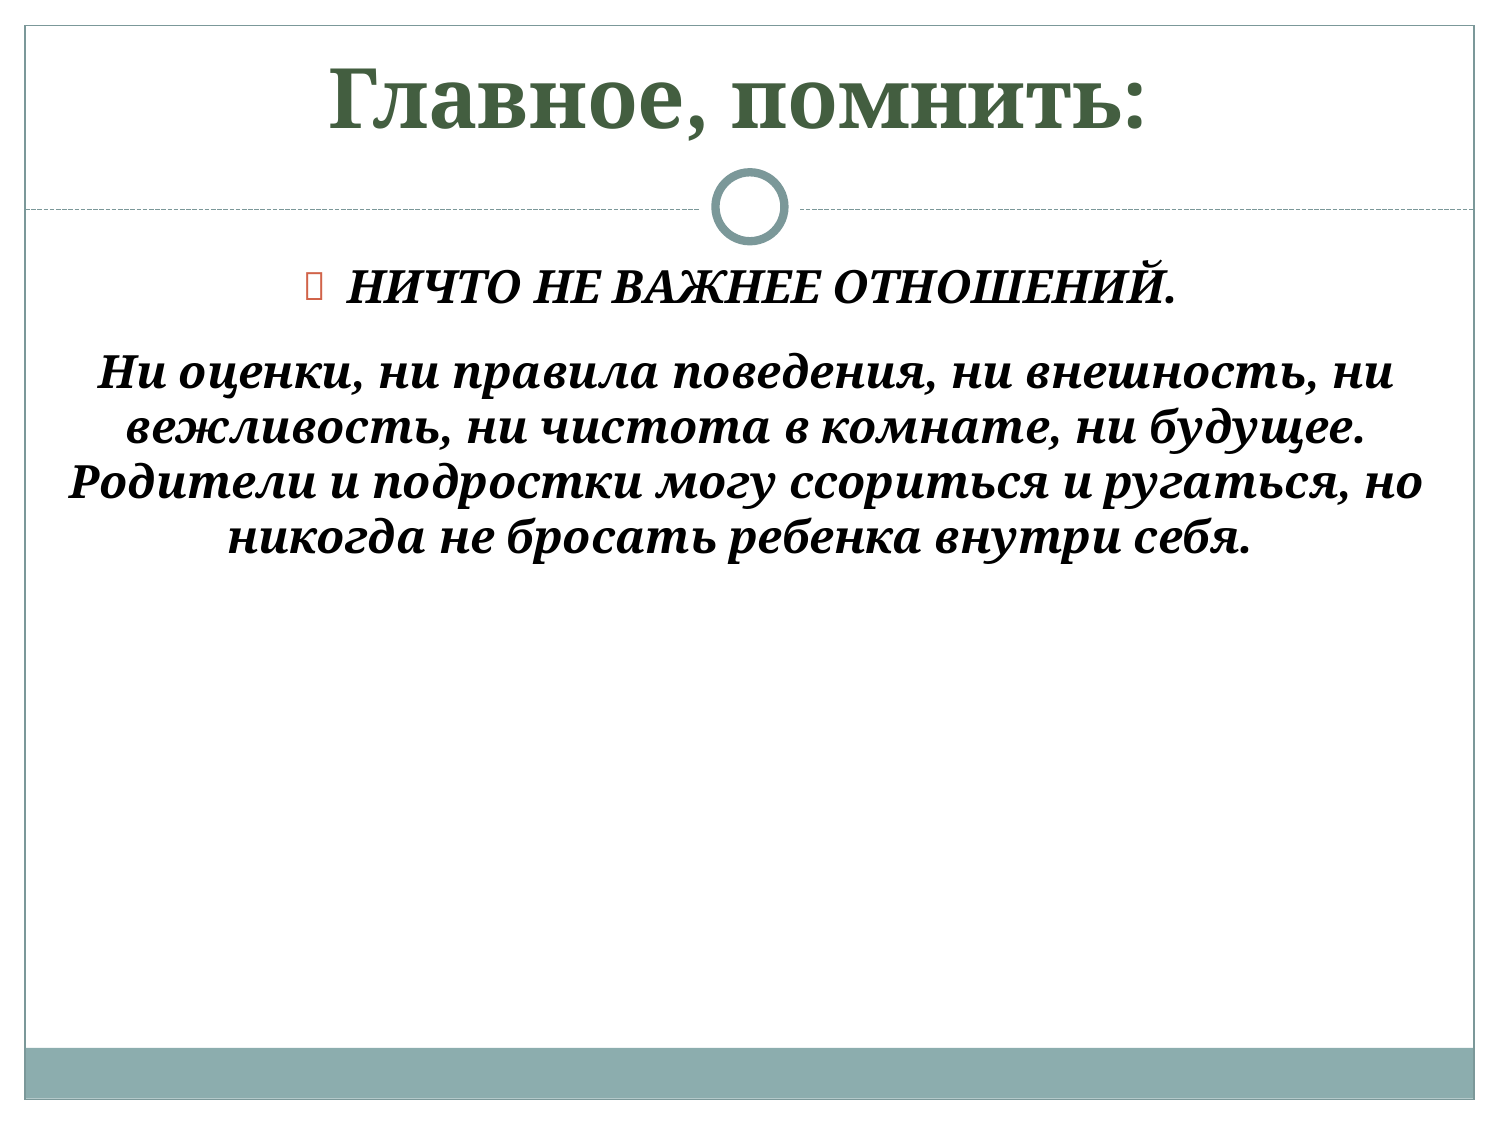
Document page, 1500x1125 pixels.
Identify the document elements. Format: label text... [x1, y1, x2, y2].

list НИЧТО НЕ ВАЖНЕЕ ОТНОШЕНИЙ. Ни оценки, ни правила поведения, ни внешность, ни вежливость, ни чистота в комнате, ни будущее. Родители и подростки могу ссориться и ругаться, но никогда не бросать ребенка внутри себя. [49, 250, 1445, 1001]
title Главное, помнить: [49, 37, 1450, 162]
